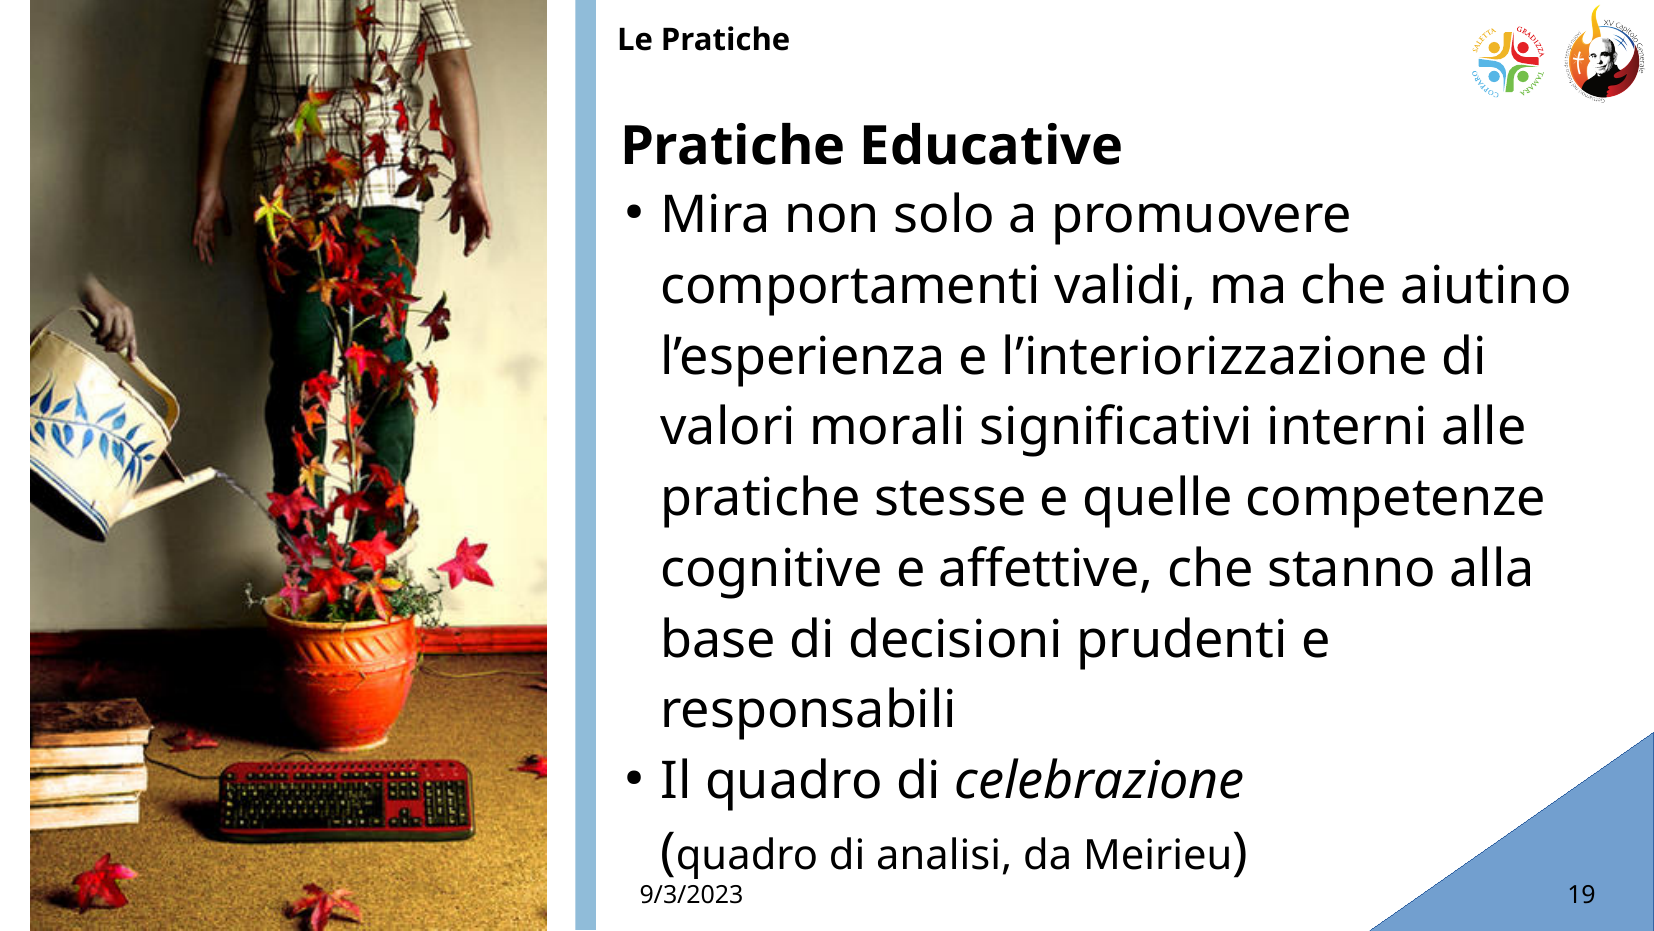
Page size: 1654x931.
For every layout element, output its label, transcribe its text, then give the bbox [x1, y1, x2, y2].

picture [30, 0, 547, 931]
subtitle Mira non solo a promuovere comportamenti validi, ma che aiutino l’esperienza e l’interiorizzazione di valori morali significativi interni alle pratiche stesse e quelle competenze cognitive e affettive, che stanno alla base di decisioni prudenti e responsabili Il quadro di celebrazione (quadro di analisi, da Meirieu) [624, 178, 1602, 873]
title Pratiche Educative [620, 106, 1617, 178]
picture [1563, 4, 1646, 103]
text_box Le Pratiche [602, 9, 1335, 63]
